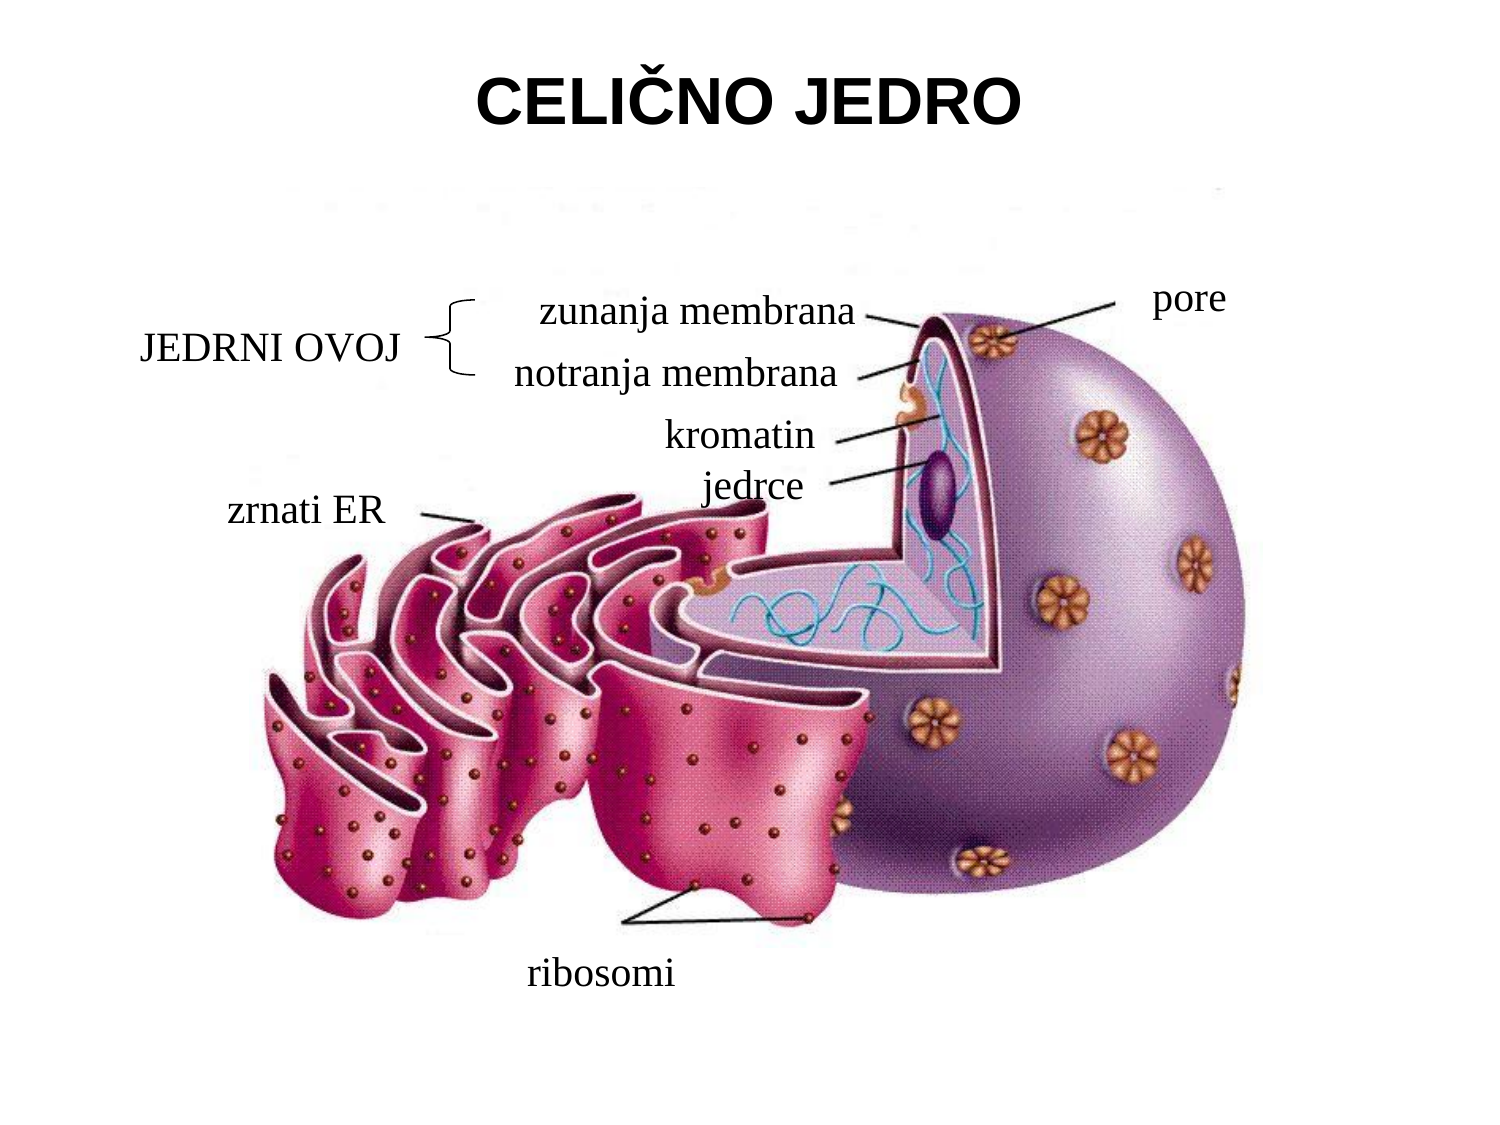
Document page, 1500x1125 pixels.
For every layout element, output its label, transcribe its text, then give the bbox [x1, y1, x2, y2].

text_box notranja membrana [499, 337, 853, 403]
text_box pore [1137, 262, 1242, 328]
text_box JEDRNI OVOJ [124, 312, 417, 378]
picture [249, 187, 1263, 948]
text_box kromatin [649, 399, 831, 465]
text_box jedrce [687, 450, 820, 515]
text_box zrnati ER [212, 474, 401, 540]
text_box ribosomi [512, 937, 691, 1003]
text_box zunanja membrana [524, 275, 871, 340]
subtitle CELIČNO JEDRO [225, 50, 1275, 163]
